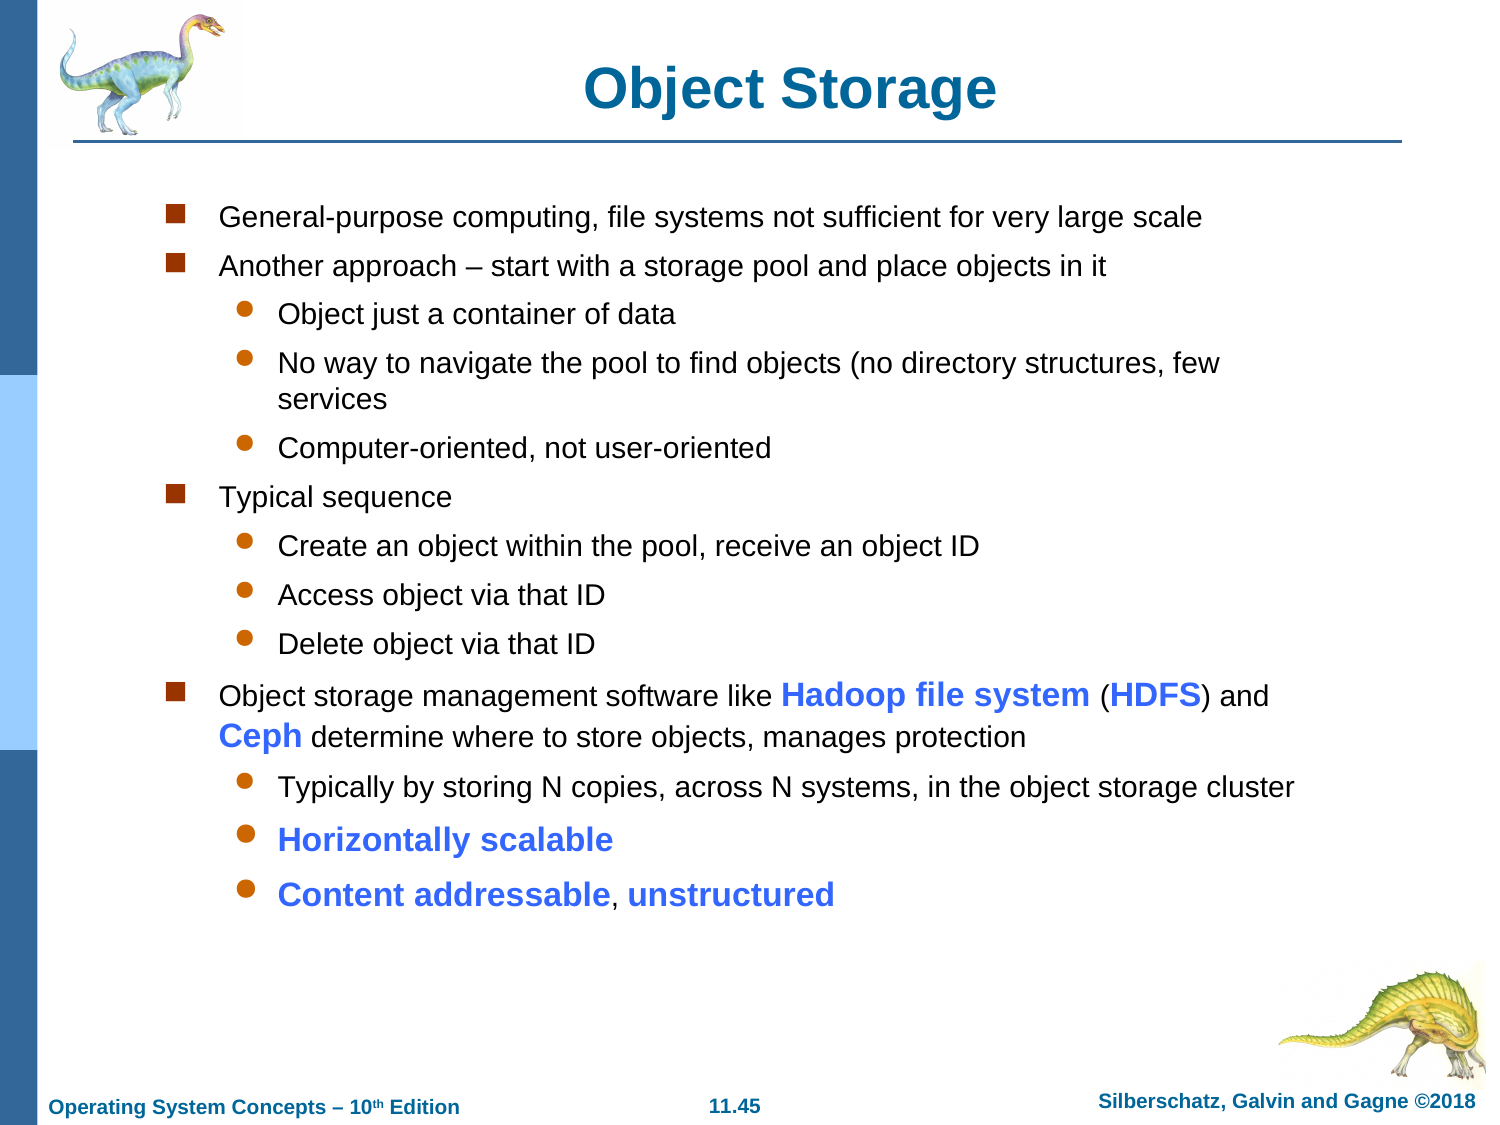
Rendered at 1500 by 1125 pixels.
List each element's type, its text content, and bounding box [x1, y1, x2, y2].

picture [1275, 959, 1486, 1090]
list General-purpose computing, file systems not sufficient for very large scale Another approach – start with a storage pool and place objects in it Object just a container of data No way to navigate the pool to find objects (no directory structures, few services Computer-oriented, not user-oriented Typical sequence Create an object within the pool, receive an object ID Access object via that ID Delete object via that ID Object storage management software like Hadoop file system (HDFS) and Ceph determine where to store objects, manages protection Typically by storing N copies, across N systems, in the object storage cluster Horizontally scalable Content addressable, unstructured [153, 189, 1338, 934]
picture [1415, 1093, 1423, 1098]
picture [46, 0, 243, 149]
title Object Storage [156, 33, 1426, 128]
